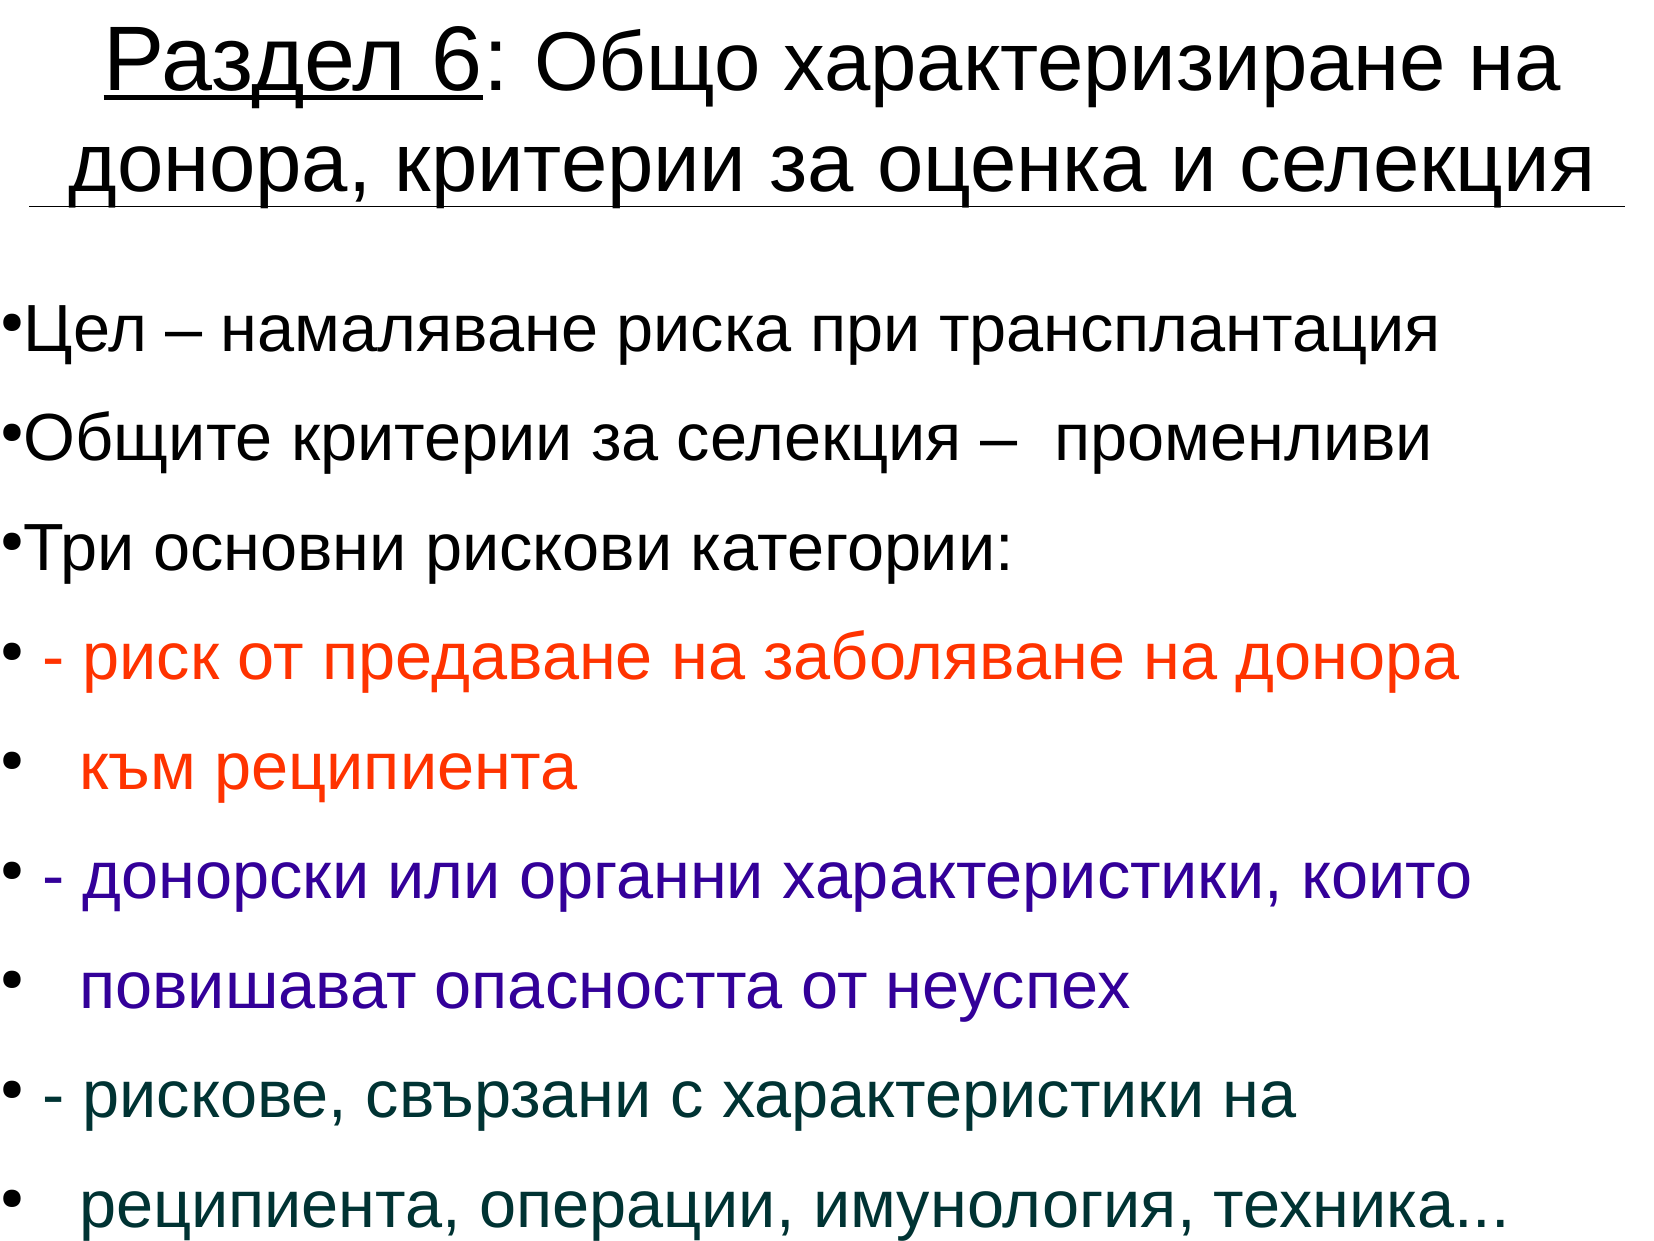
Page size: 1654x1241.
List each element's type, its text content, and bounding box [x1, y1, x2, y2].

title Раздел 6: Общо характеризиране на донора, критерии за оценка и селекция [29, 0, 1636, 237]
list Цел – намаляване риска при трансплантация Общите критерии за селекция – променливи Три основни рискови категории: - риск от предаване на заболяване на донора към реципиента - донорски или органни характеристики, които повишават опасността от неуспех - рискове, свързани с характеристики на реципиента, операции, имунология, техника... [0, 284, 1654, 1241]
